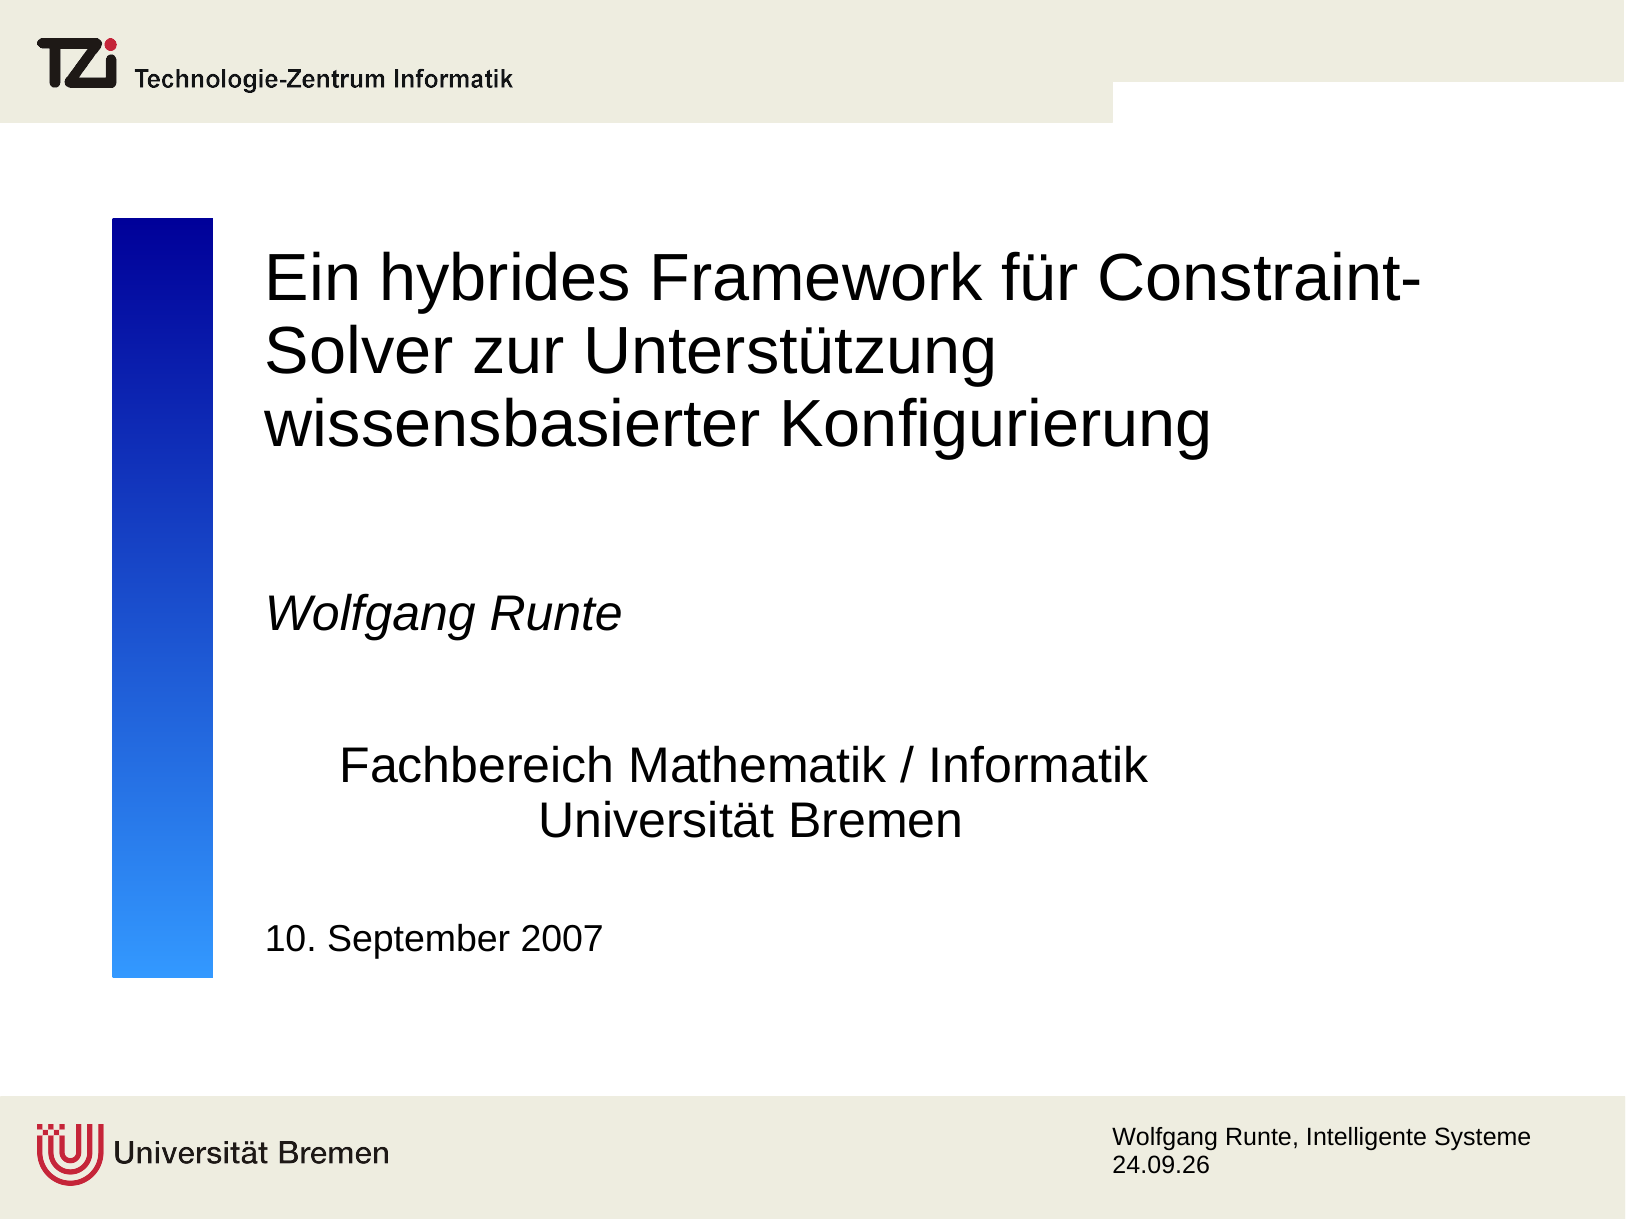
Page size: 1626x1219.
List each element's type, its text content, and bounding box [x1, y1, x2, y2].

text_box Wolfgang Runte [249, 579, 1476, 655]
subtitle Fachbereich Mathematik / Informatik Universität Bremen [249, 722, 1371, 856]
picture [37, 1124, 388, 1186]
picture [37, 38, 513, 93]
title Ein hybrides Framework für Constraint-Solver zur Unterstützung wissensbasierter Konfigurierung [249, 233, 1513, 558]
